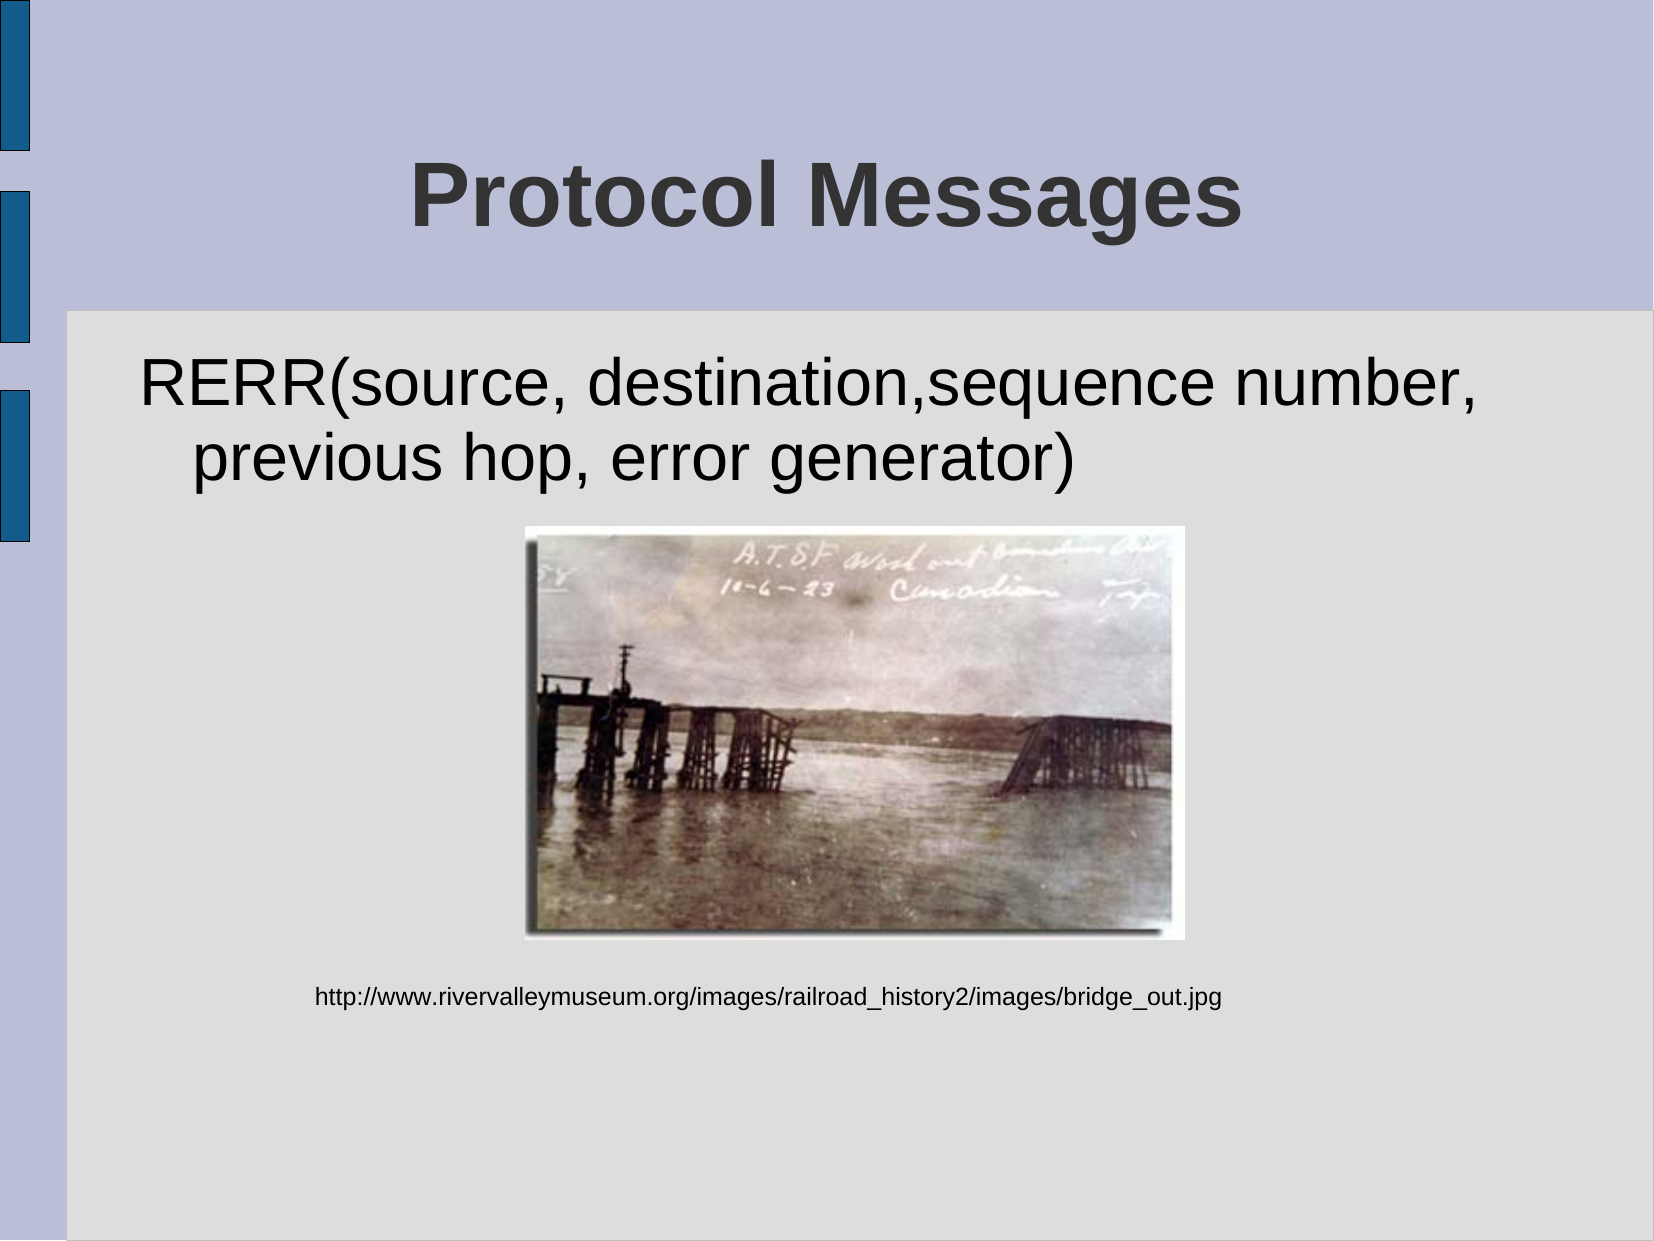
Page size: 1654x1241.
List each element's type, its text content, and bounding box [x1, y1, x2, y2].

picture [525, 526, 1185, 940]
list RERR(source, destination,sequence number, previous hop, error generator) [121, 344, 1534, 1127]
text_box http://www.rivervalleymuseum.org/images/railroad_history2/images/bridge_out.jpg [300, 975, 1426, 1018]
title Protocol Messages [121, 91, 1534, 299]
